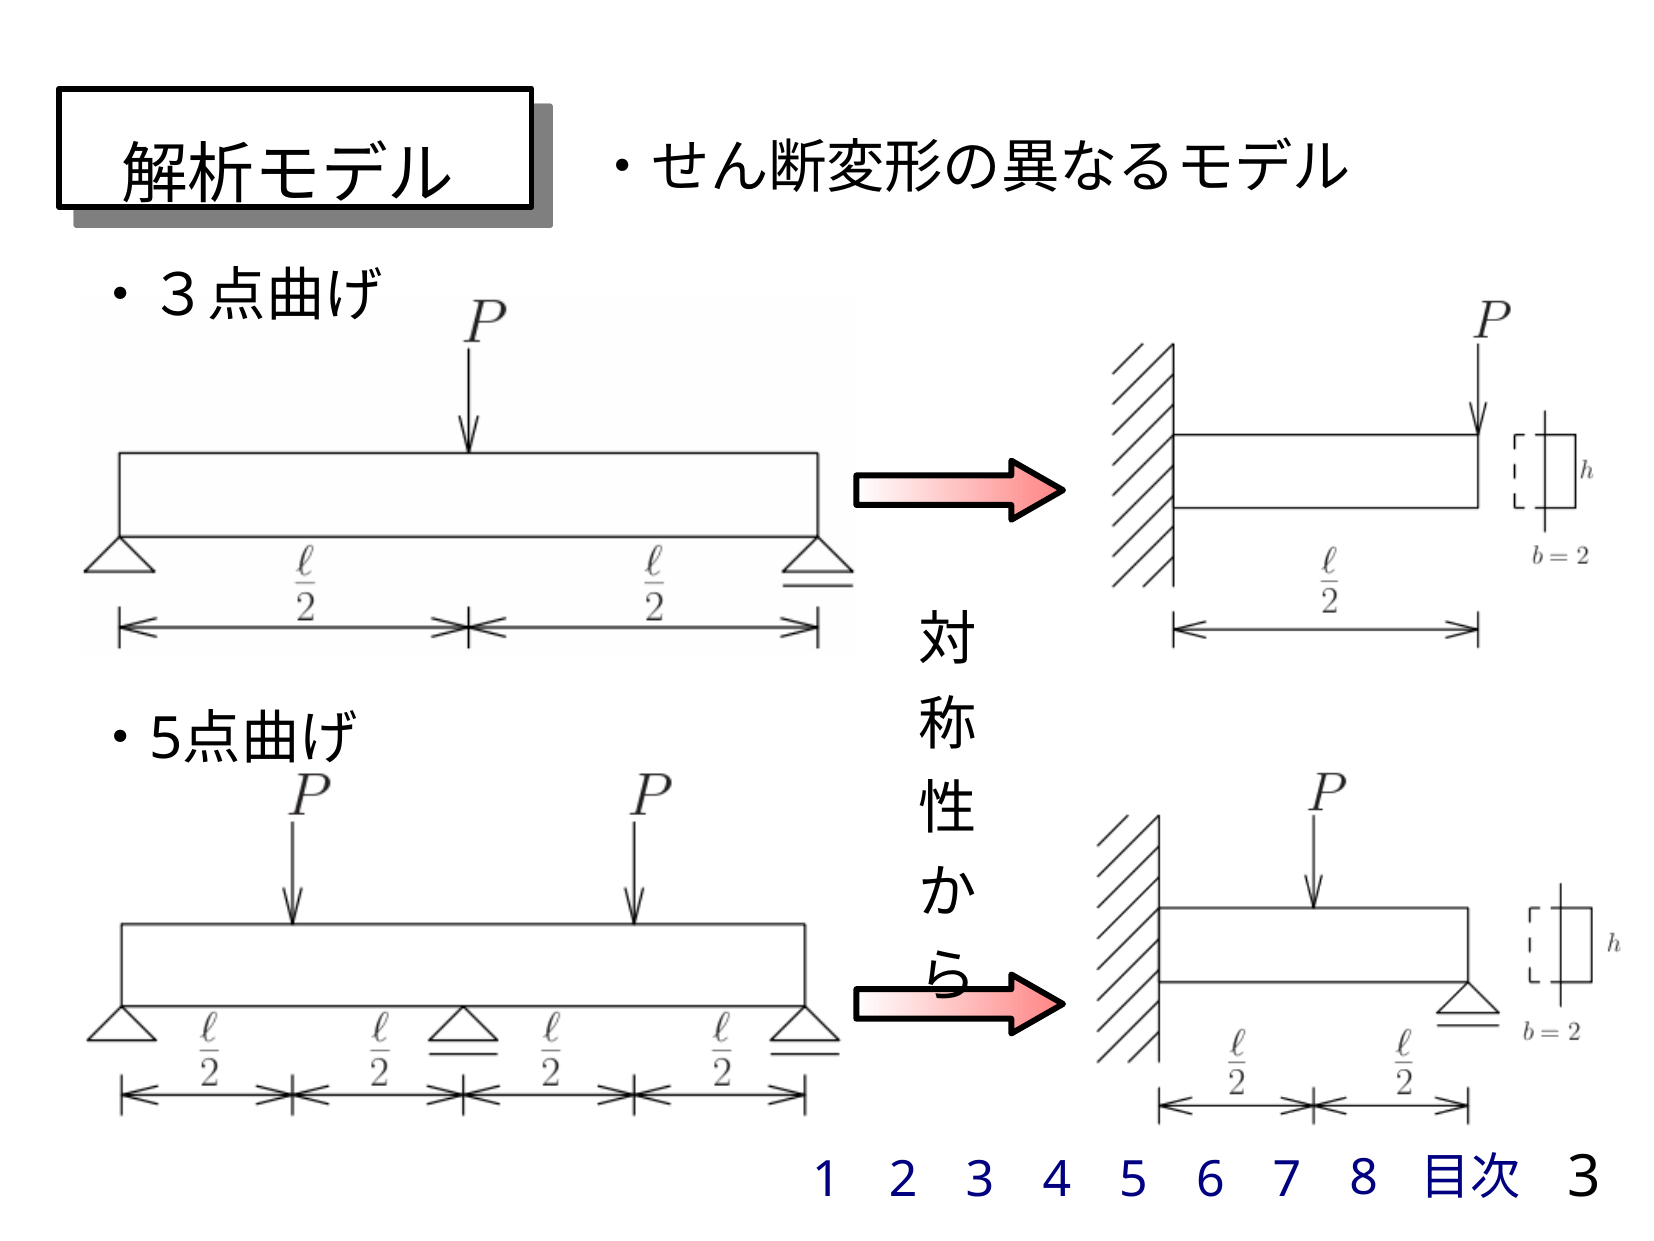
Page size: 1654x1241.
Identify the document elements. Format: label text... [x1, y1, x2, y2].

text_box 対称性から [915, 590, 1004, 912]
text_box 2 [885, 1141, 955, 1200]
text_box ・5点曲げ [88, 689, 414, 757]
picture [1092, 767, 1627, 1127]
text_box [856, 460, 1064, 520]
picture [1109, 295, 1595, 651]
text_box 8 [1346, 1139, 1407, 1199]
text_box [59, 88, 532, 207]
picture [82, 767, 845, 1123]
text_box 目次 [1417, 1134, 1536, 1193]
text_box 5 [1116, 1141, 1186, 1200]
text_box ・３点曲げ [88, 246, 414, 314]
text_box 1 [809, 1141, 879, 1200]
text_box 6 [1193, 1141, 1262, 1200]
text_box [856, 974, 1064, 1034]
text_box 3 [962, 1141, 1032, 1200]
text_box 4 [1039, 1141, 1109, 1200]
text_box 解析モデル [118, 118, 473, 195]
text_box 7 [1269, 1141, 1339, 1200]
text_box 3 [1564, 1132, 1654, 1200]
picture [79, 295, 857, 654]
text_box ・せん断変形の異なるモデル [590, 118, 1447, 186]
